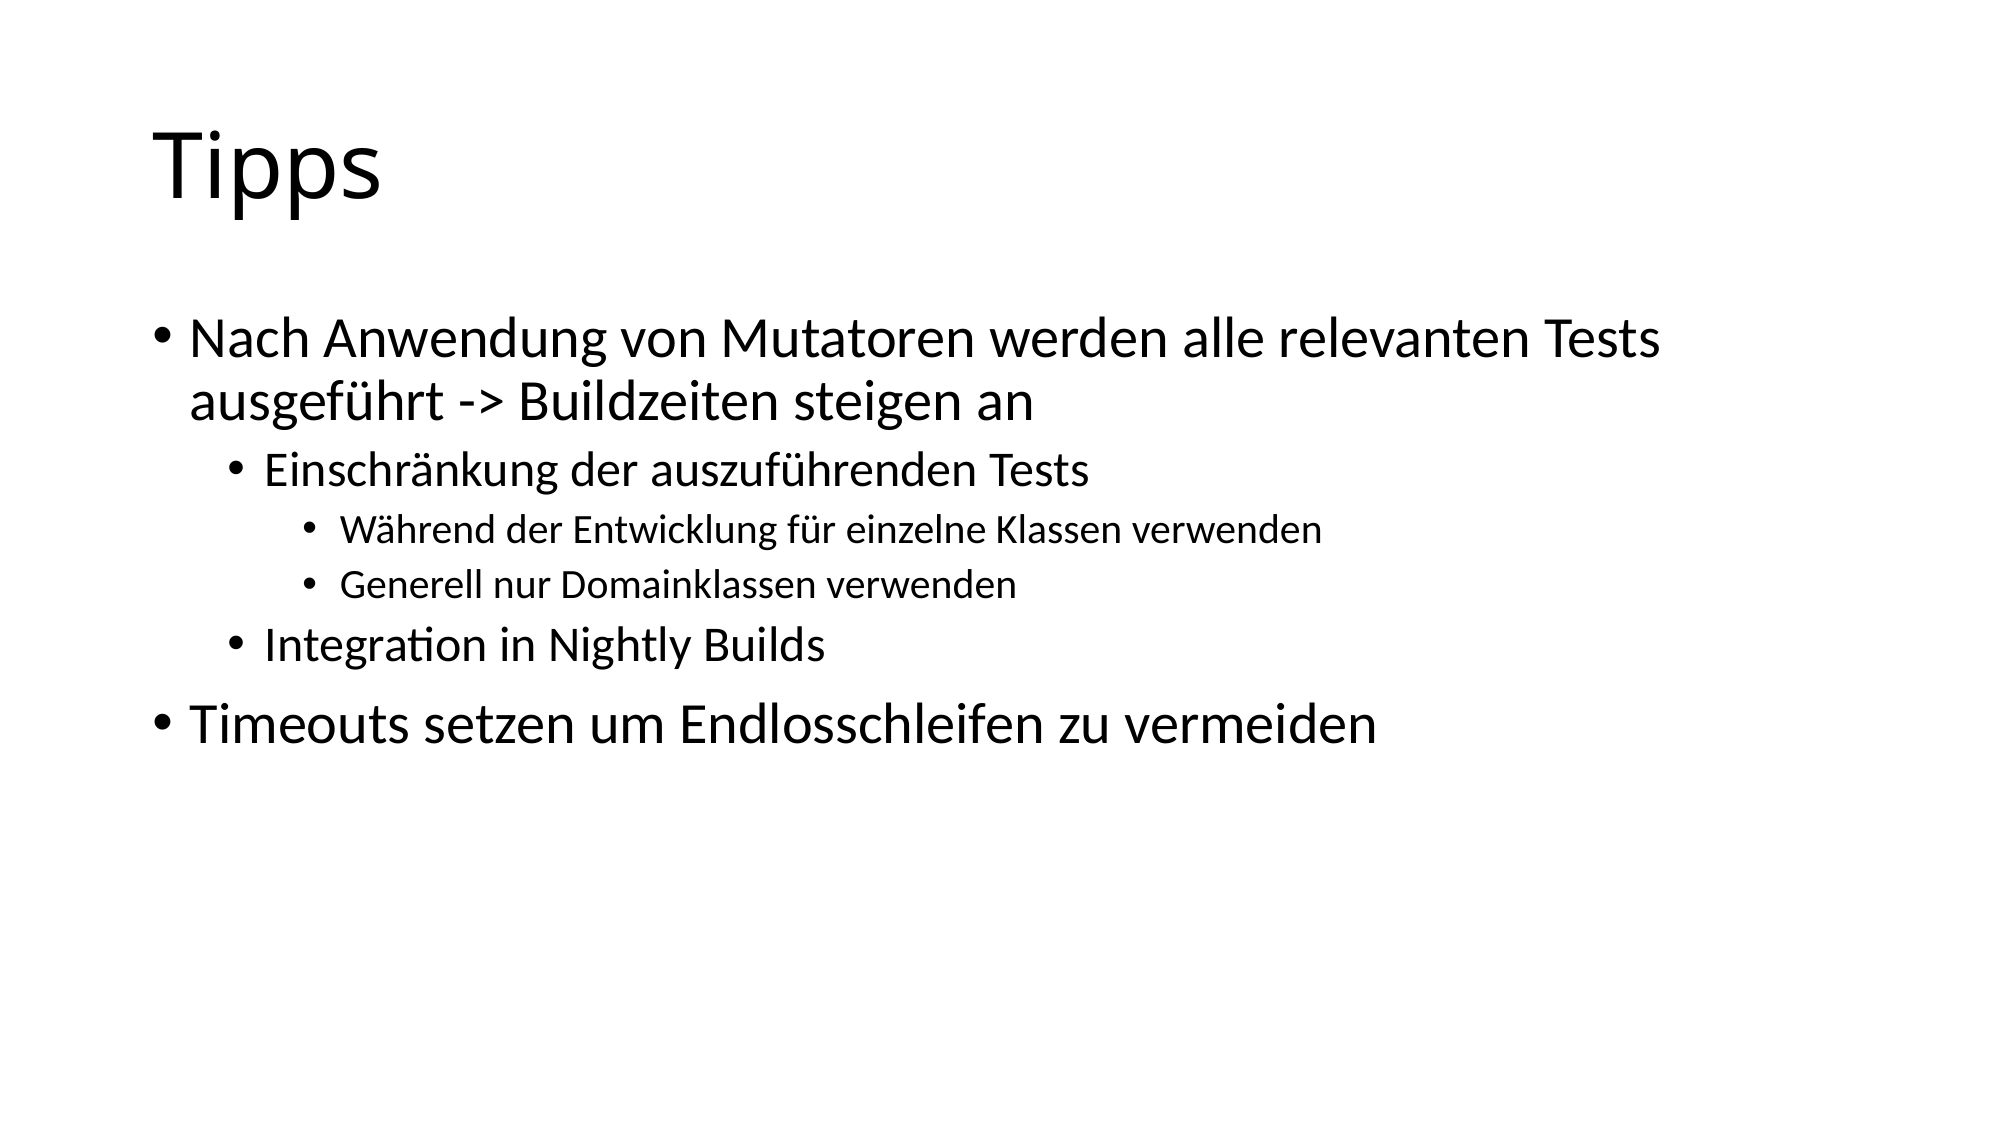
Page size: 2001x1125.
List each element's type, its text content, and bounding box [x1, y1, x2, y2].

list Nach Anwendung von Mutatoren werden alle relevanten Tests ausgeführt -> Buildzeiten steigen an Einschränkung der auszuführenden Tests Während der Entwicklung für einzelne Klassen verwenden Generell nur Domainklassen verwenden Integration in Nightly Builds Timeouts setzen um Endlosschleifen zu vermeiden [137, 299, 1863, 1014]
title Tipps [137, 59, 1863, 278]
